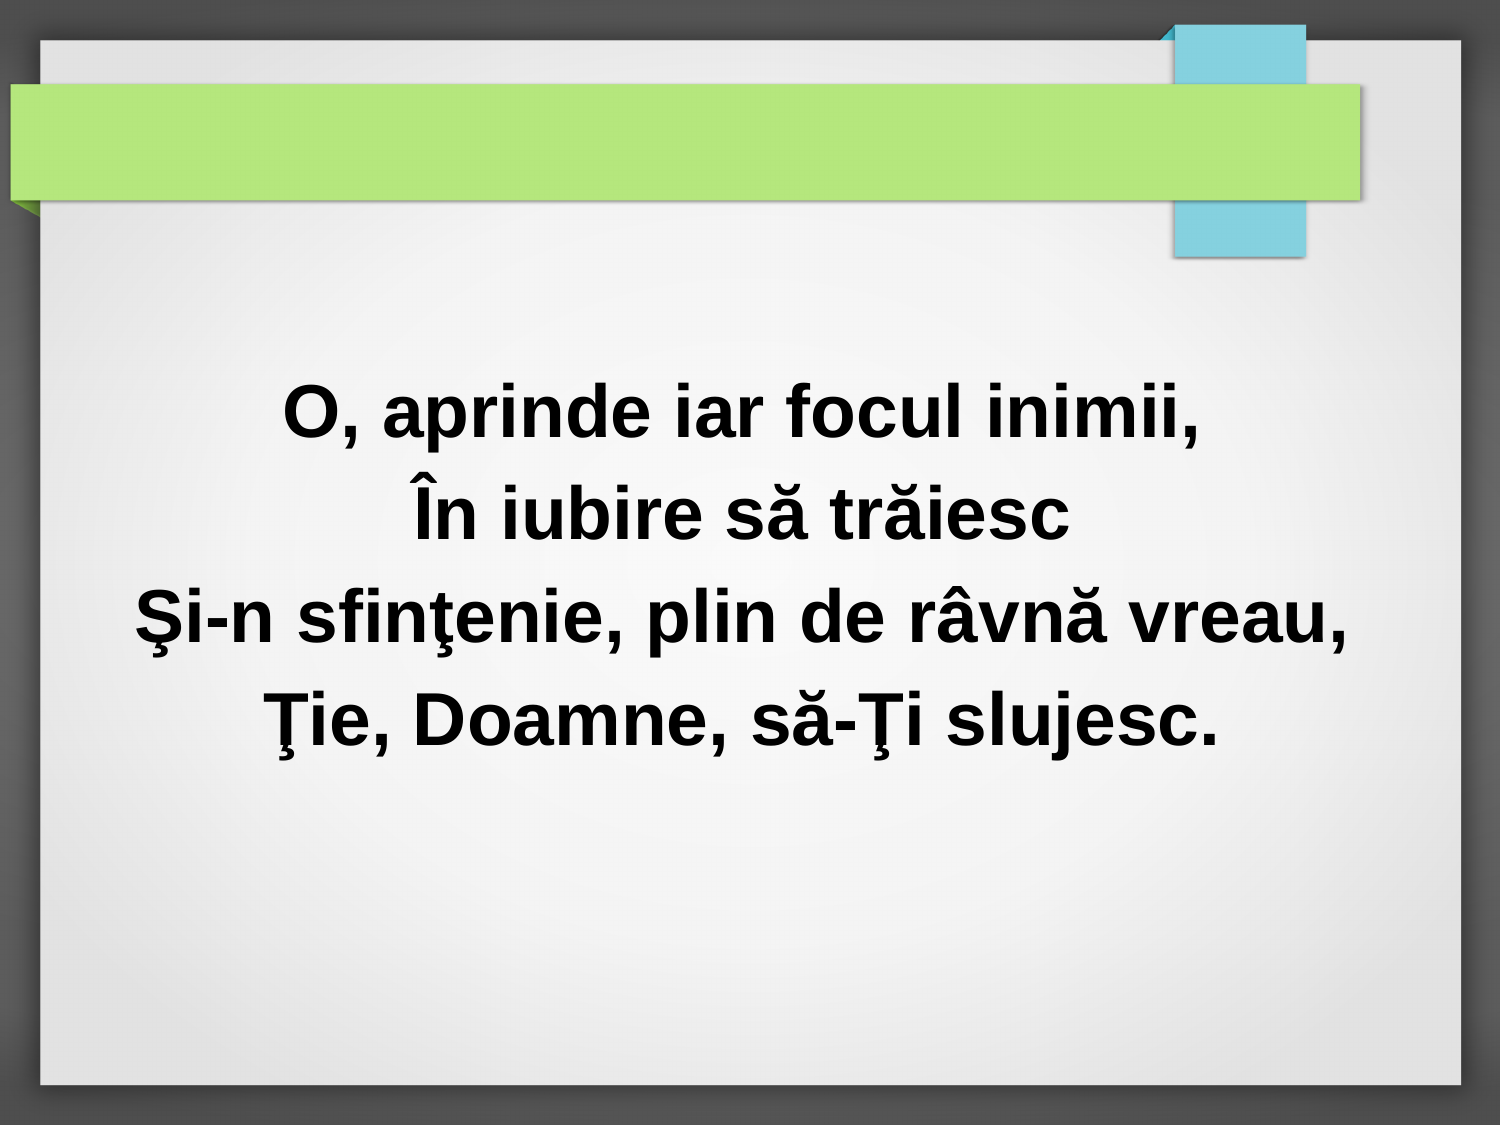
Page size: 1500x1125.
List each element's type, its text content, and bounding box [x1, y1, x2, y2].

list O, aprinde iar focul inimii, În iubire să trăiesc Şi-n sfinţenie, plin de râvnă vreau, Ţie, Doamne, să-Ţi slujesc. [93, 361, 1386, 1001]
picture [0, 0, 1500, 1125]
